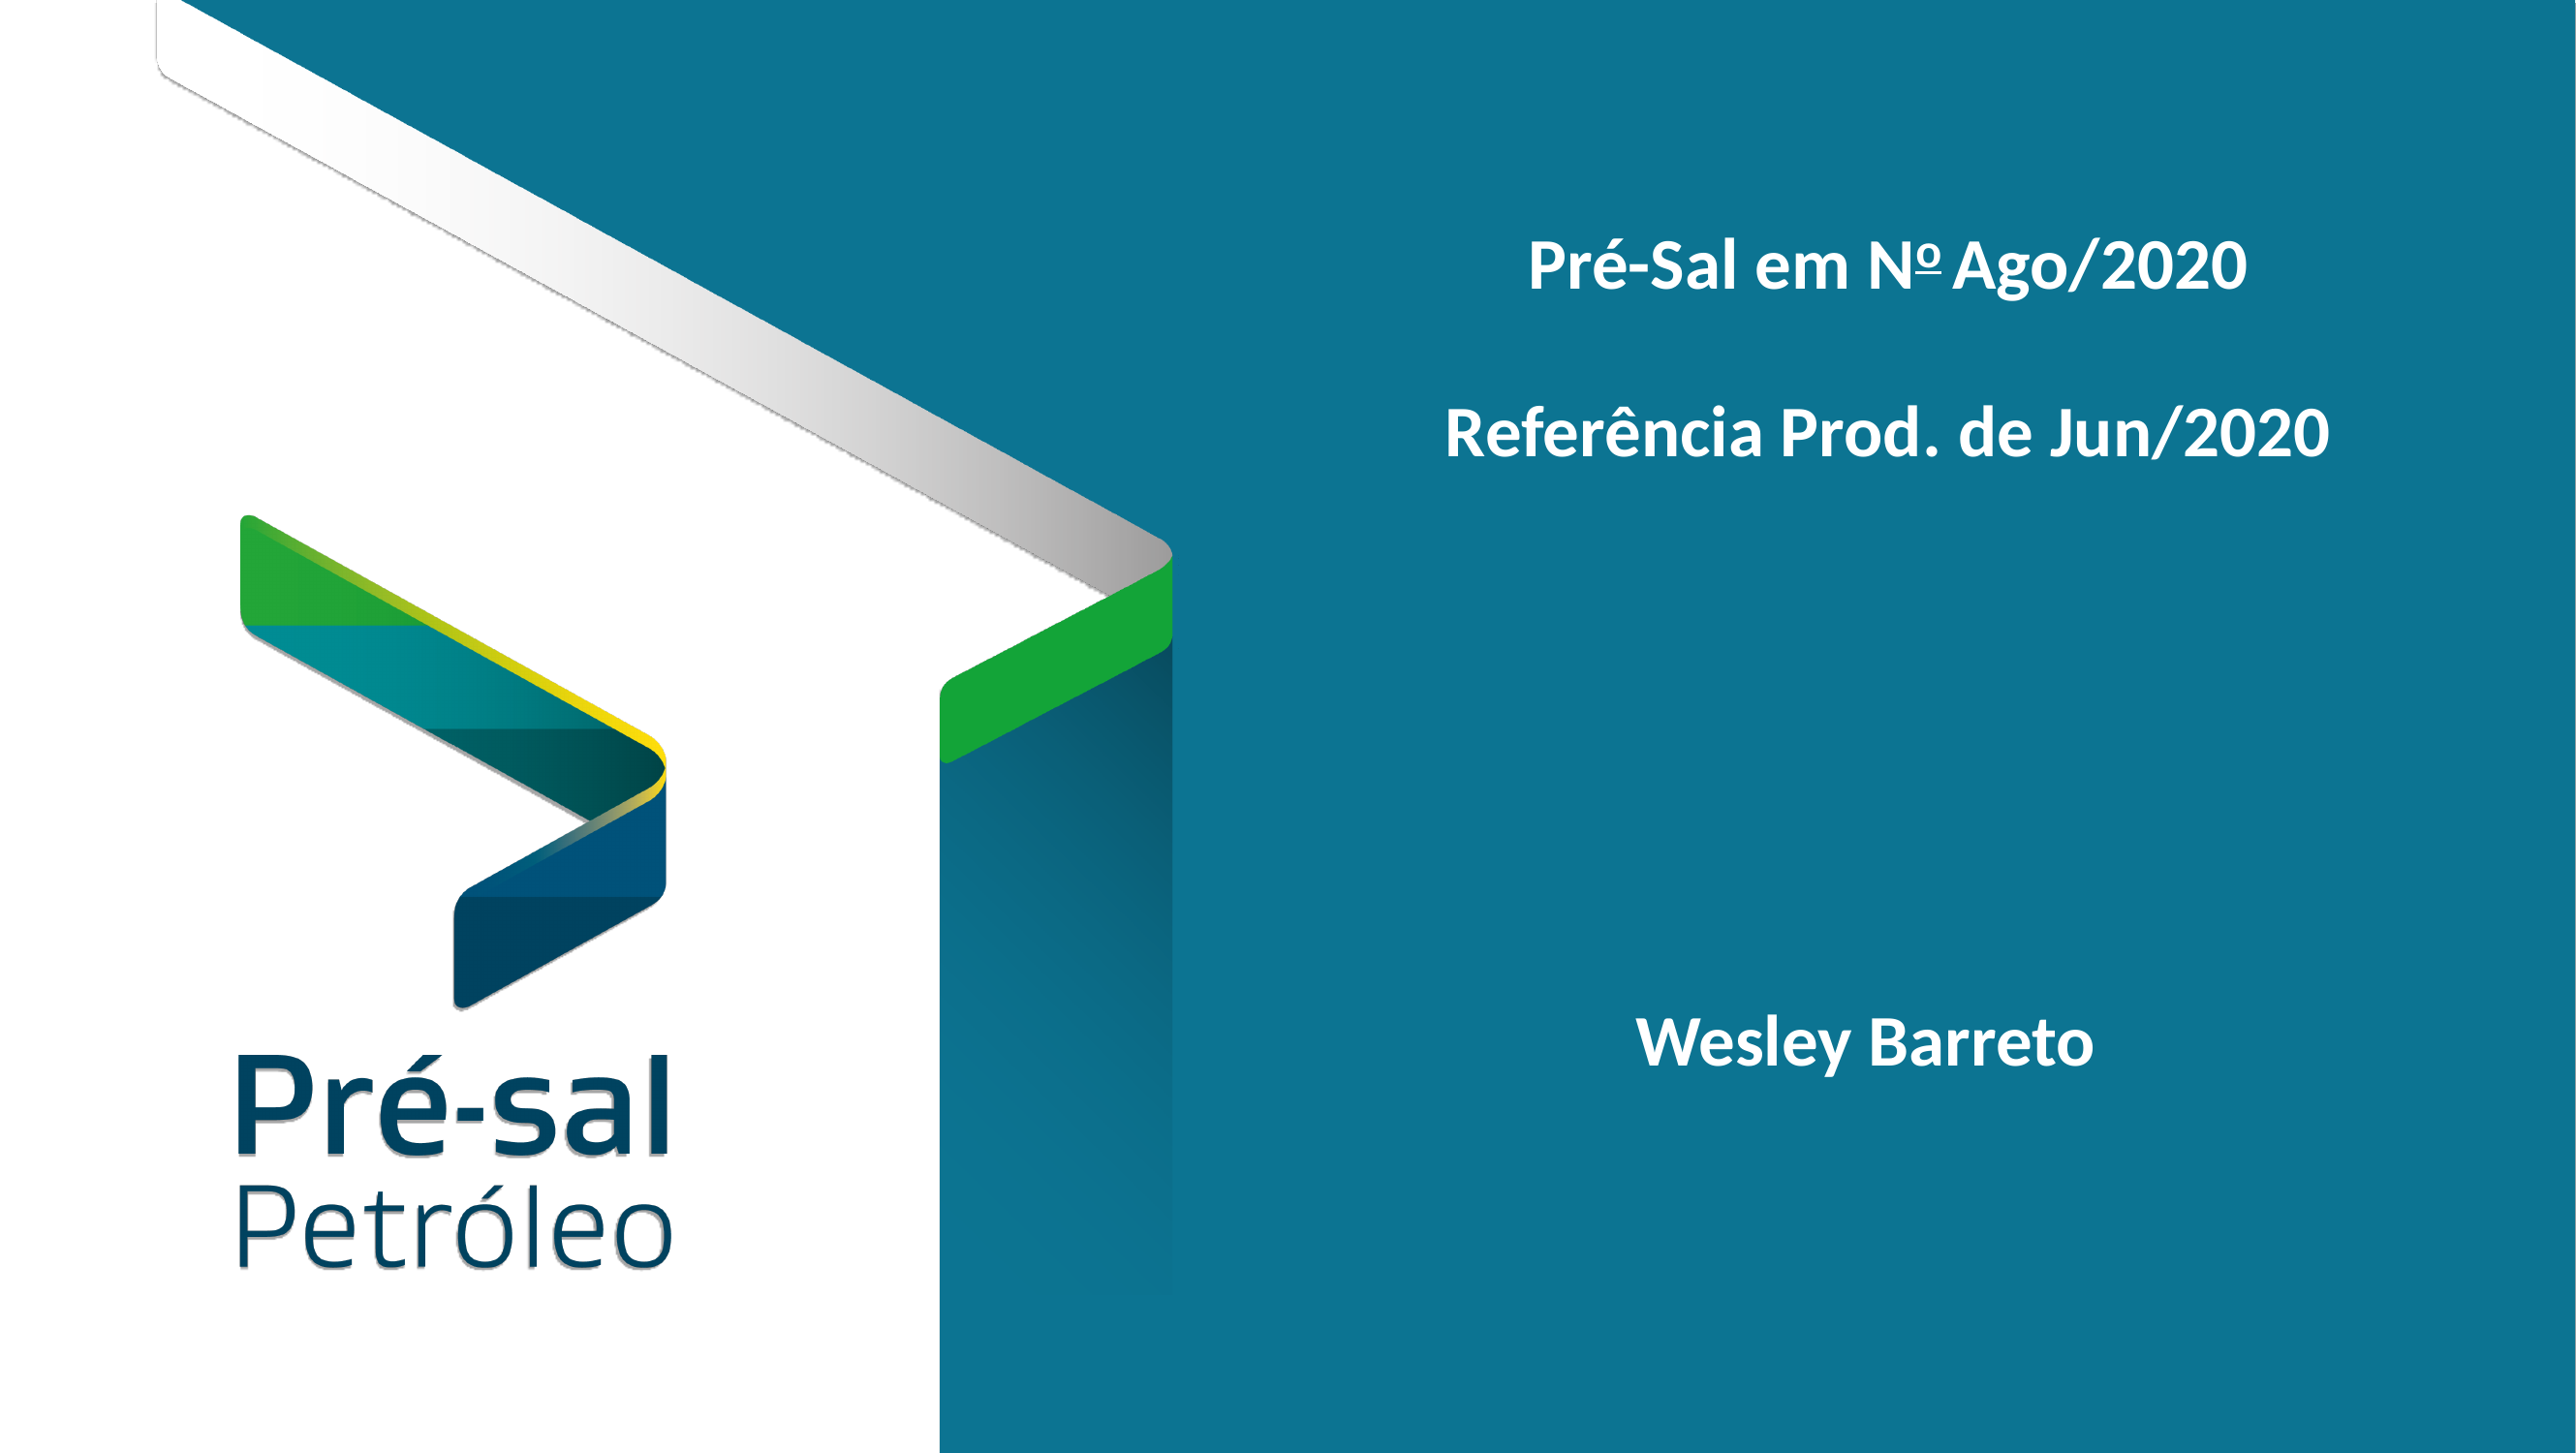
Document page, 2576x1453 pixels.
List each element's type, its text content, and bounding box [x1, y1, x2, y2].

text_box Pré-Sal em No Ago/2020 Referência Prod. de Jun/2020 [1282, 195, 2495, 572]
text_box Wesley Barreto [1551, 985, 2181, 1089]
